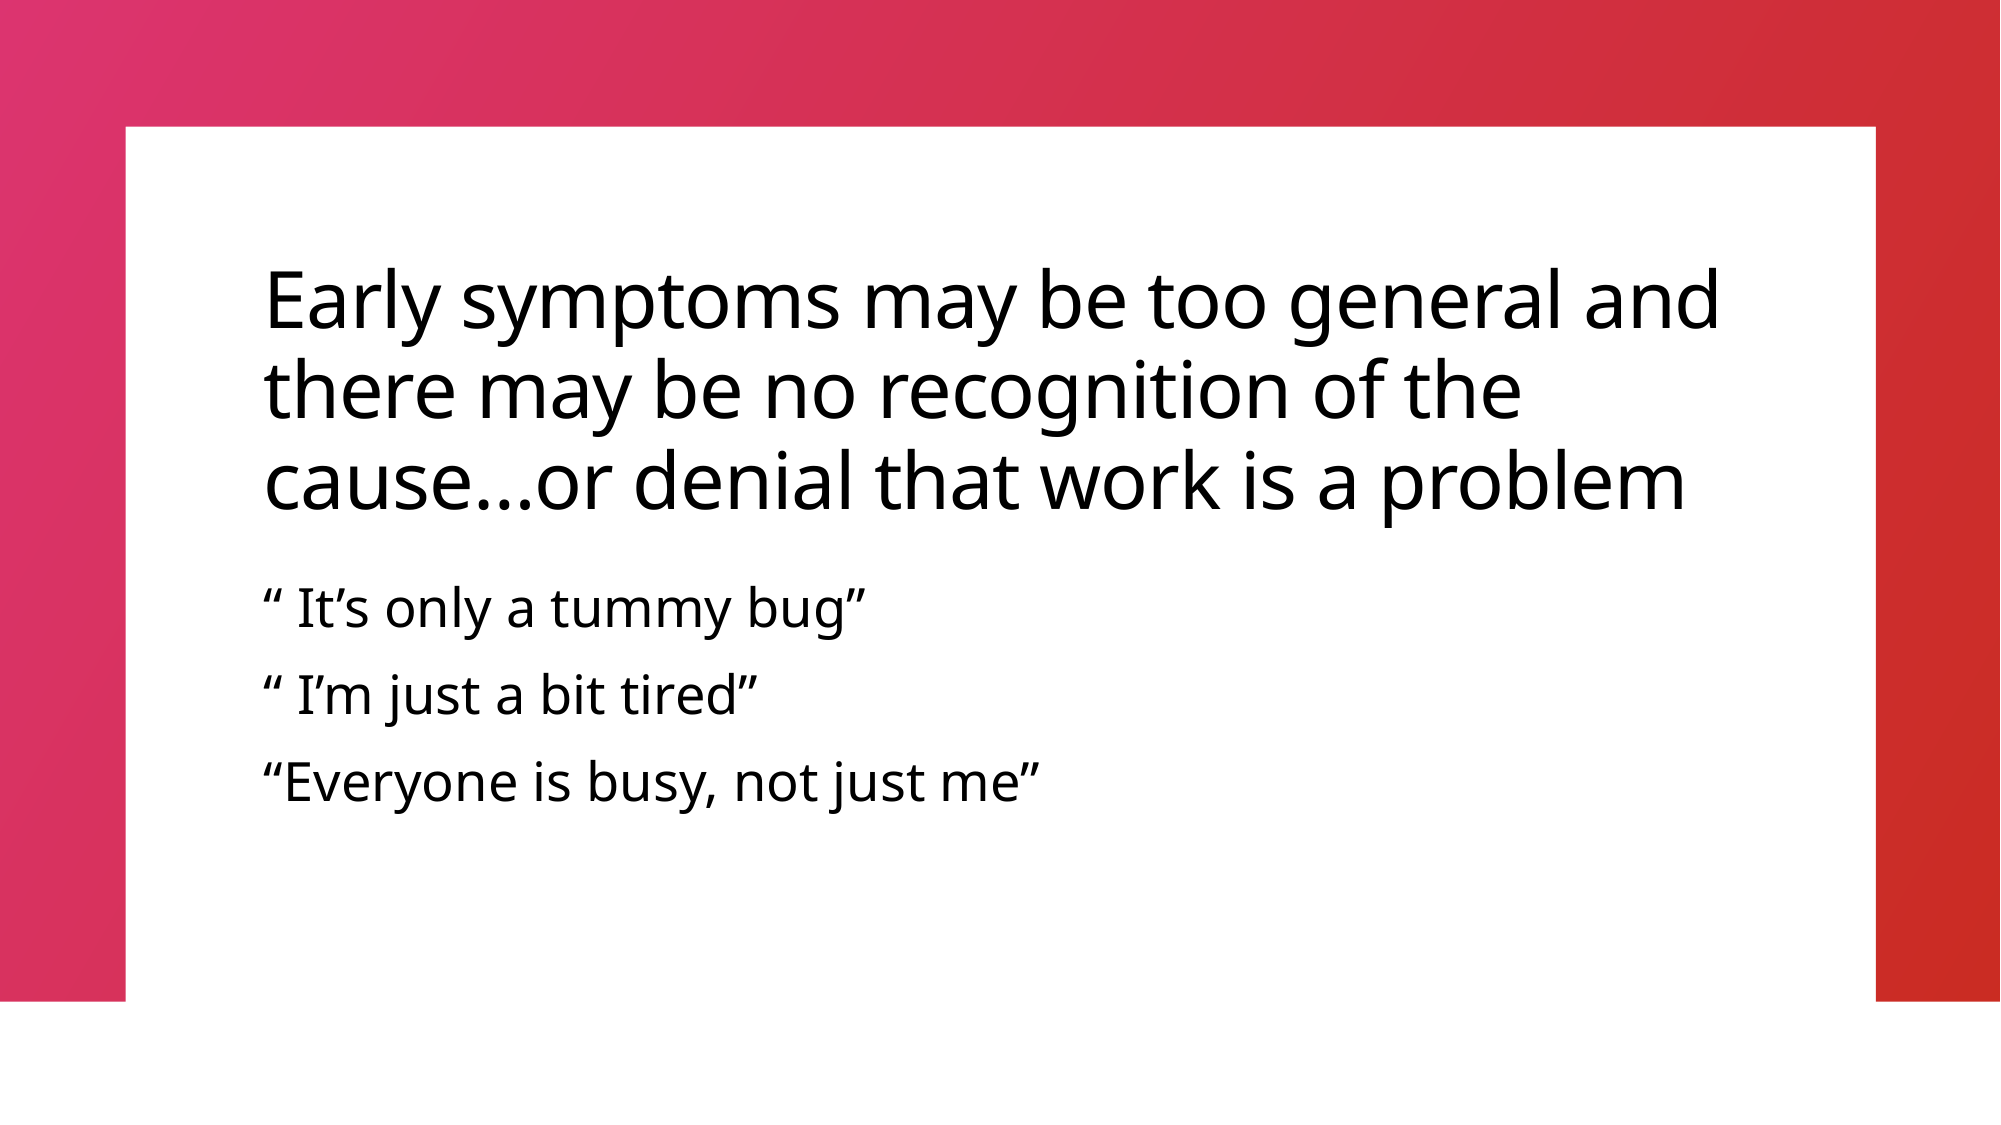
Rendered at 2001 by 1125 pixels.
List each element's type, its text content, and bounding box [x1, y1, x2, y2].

list “ It’s only a tummy bug” “ I’m just a bit tired” “Everyone is busy, not just me” [248, 562, 1749, 1001]
title Early symptoms may be too general and there may be no recognition of the cause…or denial that work is a problem [248, 248, 1749, 562]
